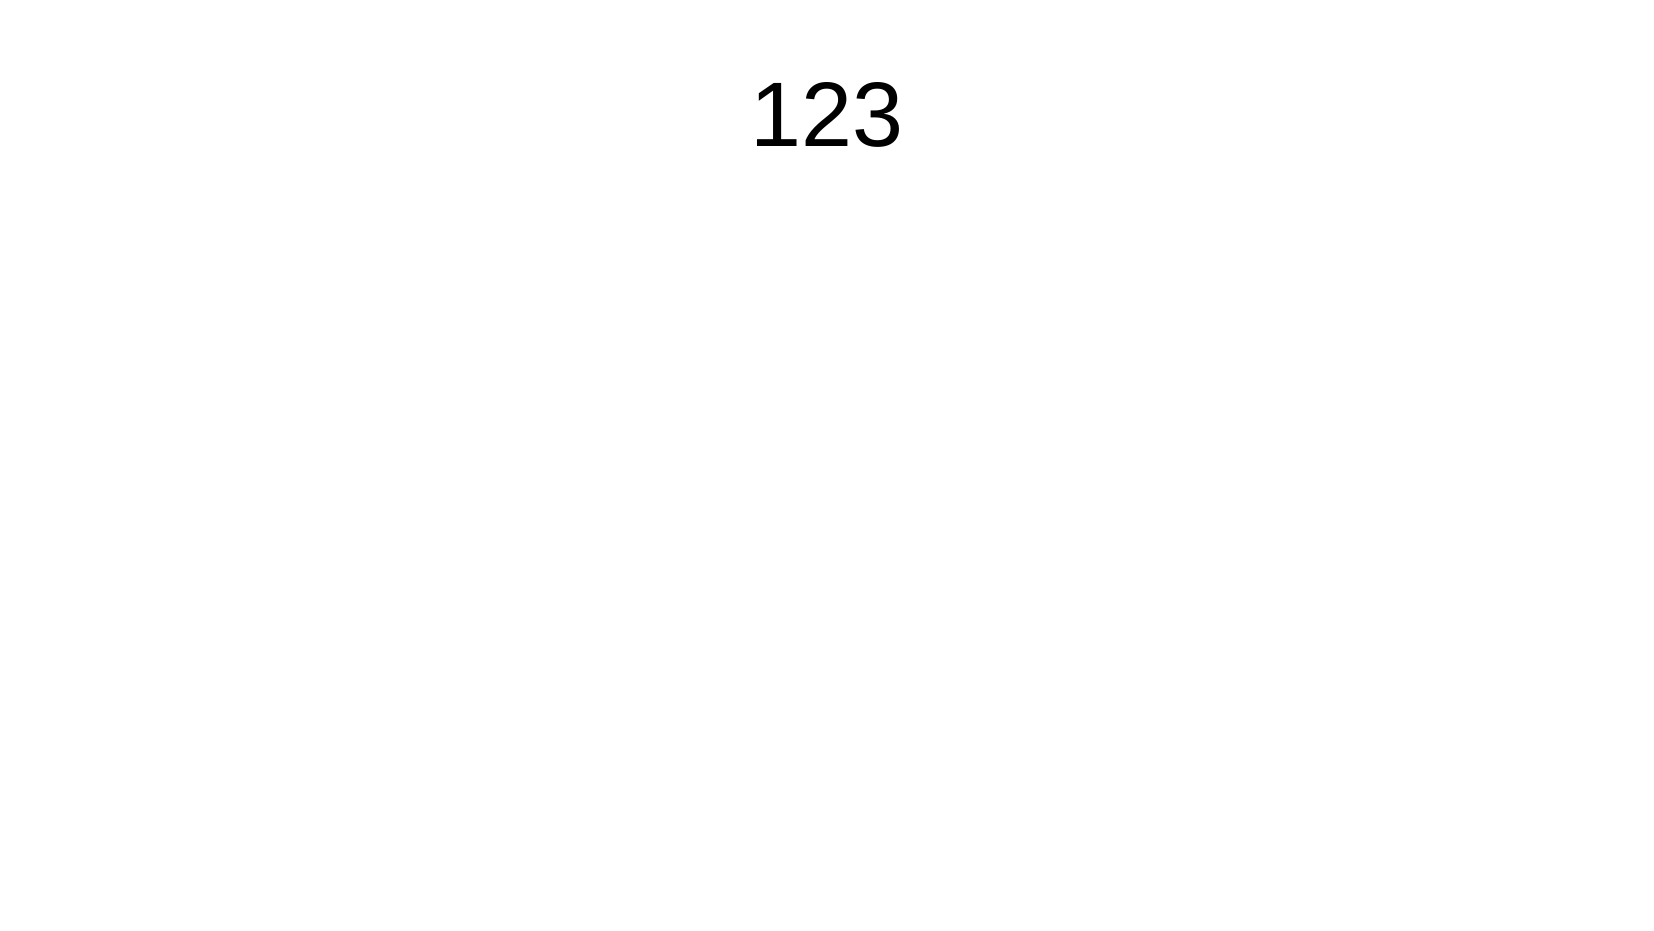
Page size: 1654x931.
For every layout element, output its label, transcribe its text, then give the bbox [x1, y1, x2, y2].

title 123 [82, 37, 1571, 193]
